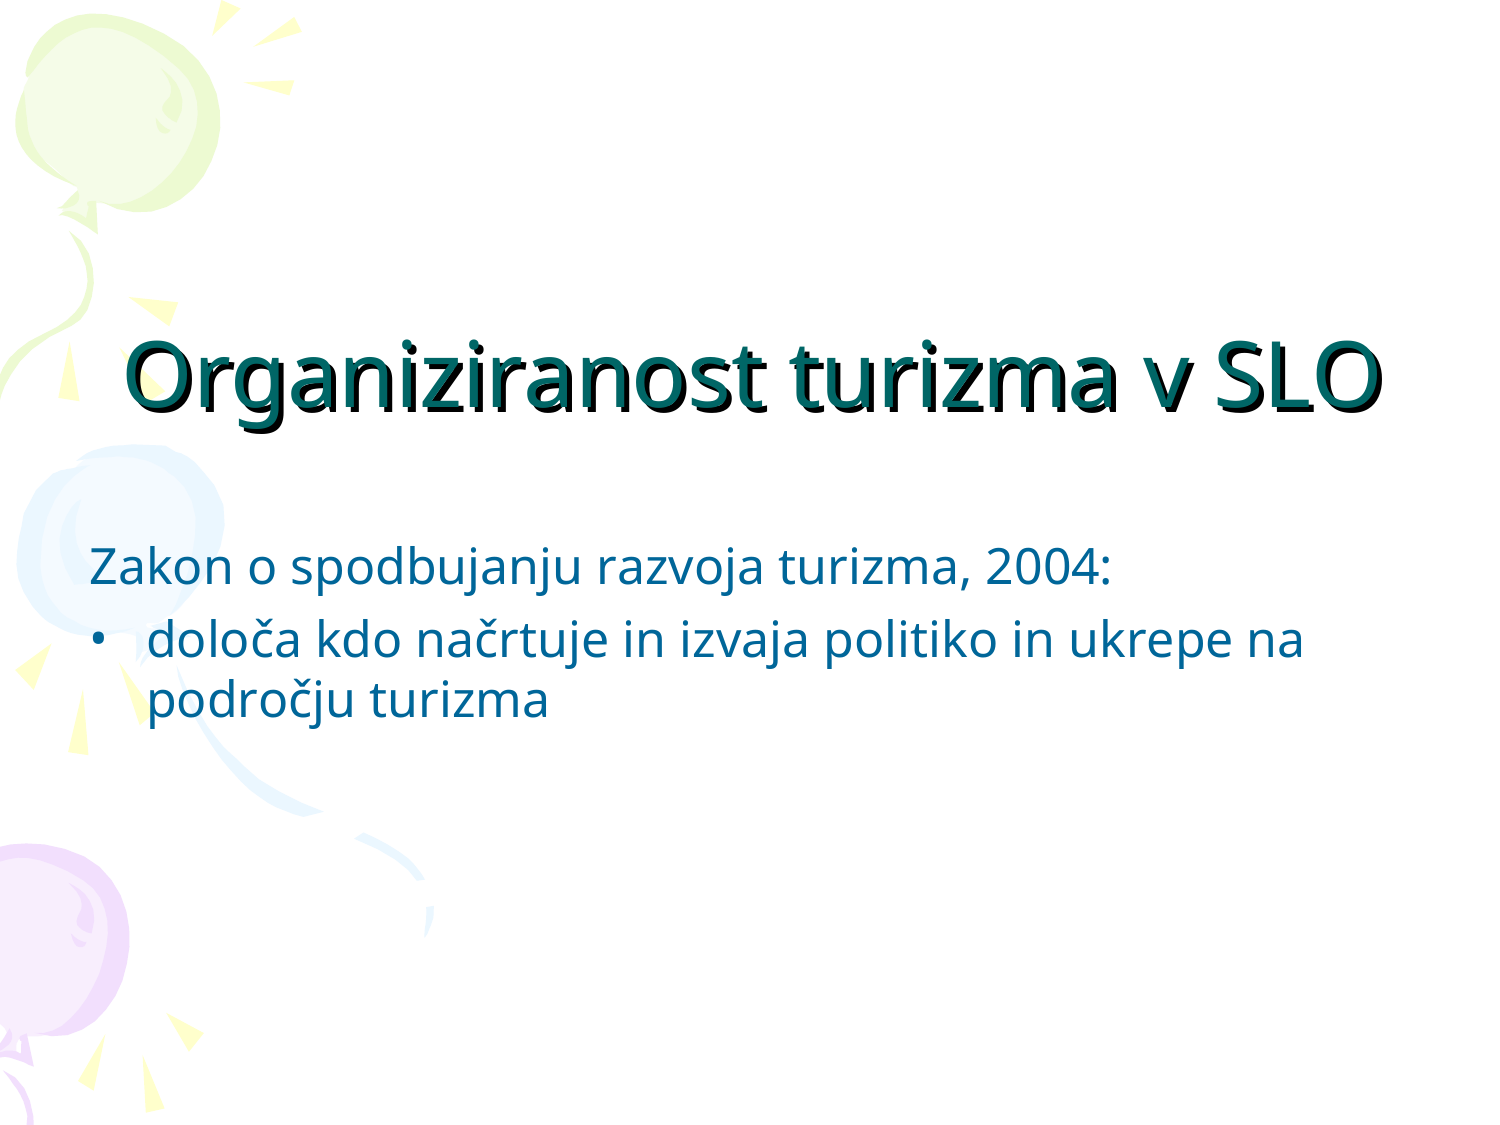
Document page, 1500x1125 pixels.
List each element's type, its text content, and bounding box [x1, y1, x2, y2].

list Zakon o spodbujanju razvoja turizma, 2004: določa kdo načrtuje in izvaja politiko in ukrepe na področju turizma [75, 527, 1426, 994]
title Organiziranost turizma v SLO [76, 137, 1430, 435]
